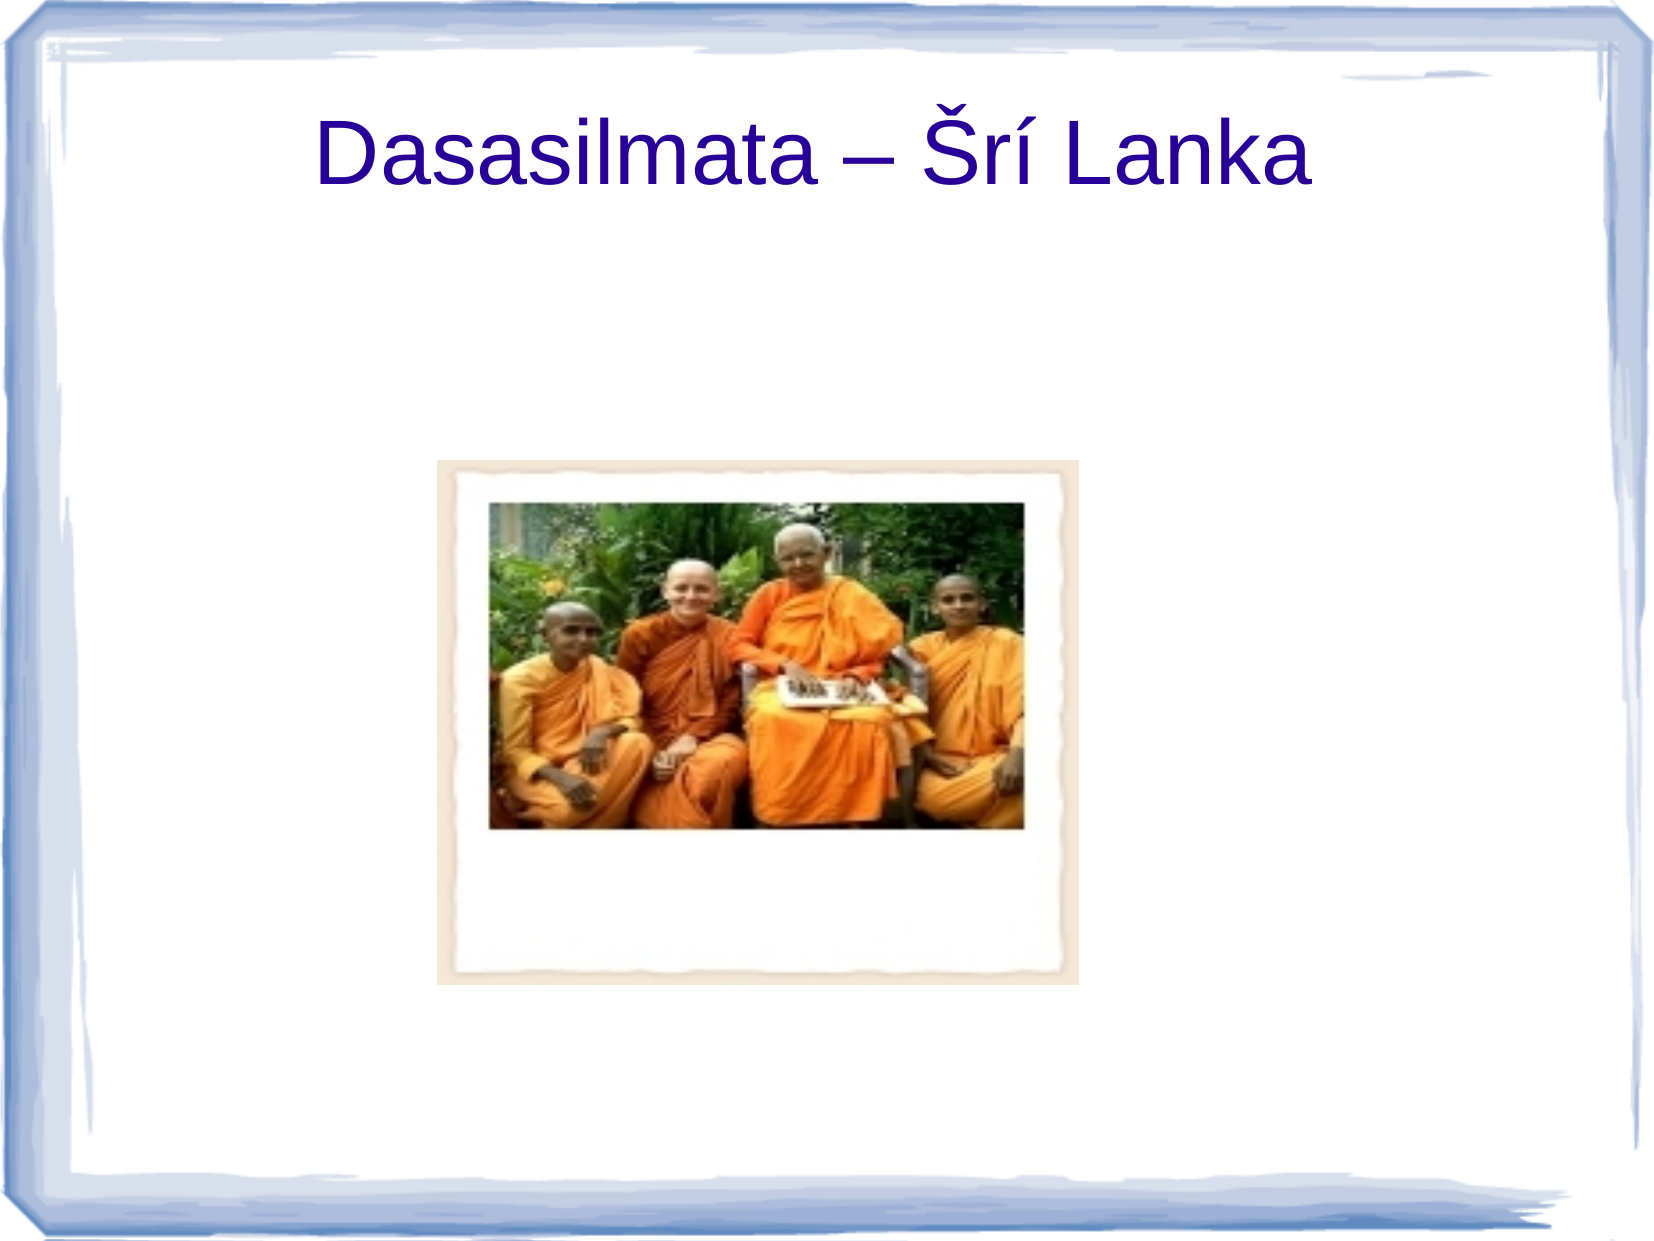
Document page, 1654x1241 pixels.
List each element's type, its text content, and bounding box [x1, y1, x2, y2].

title Dasasilmata – Šrí Lanka [82, 49, 1571, 257]
picture [0, 0, 1654, 1241]
